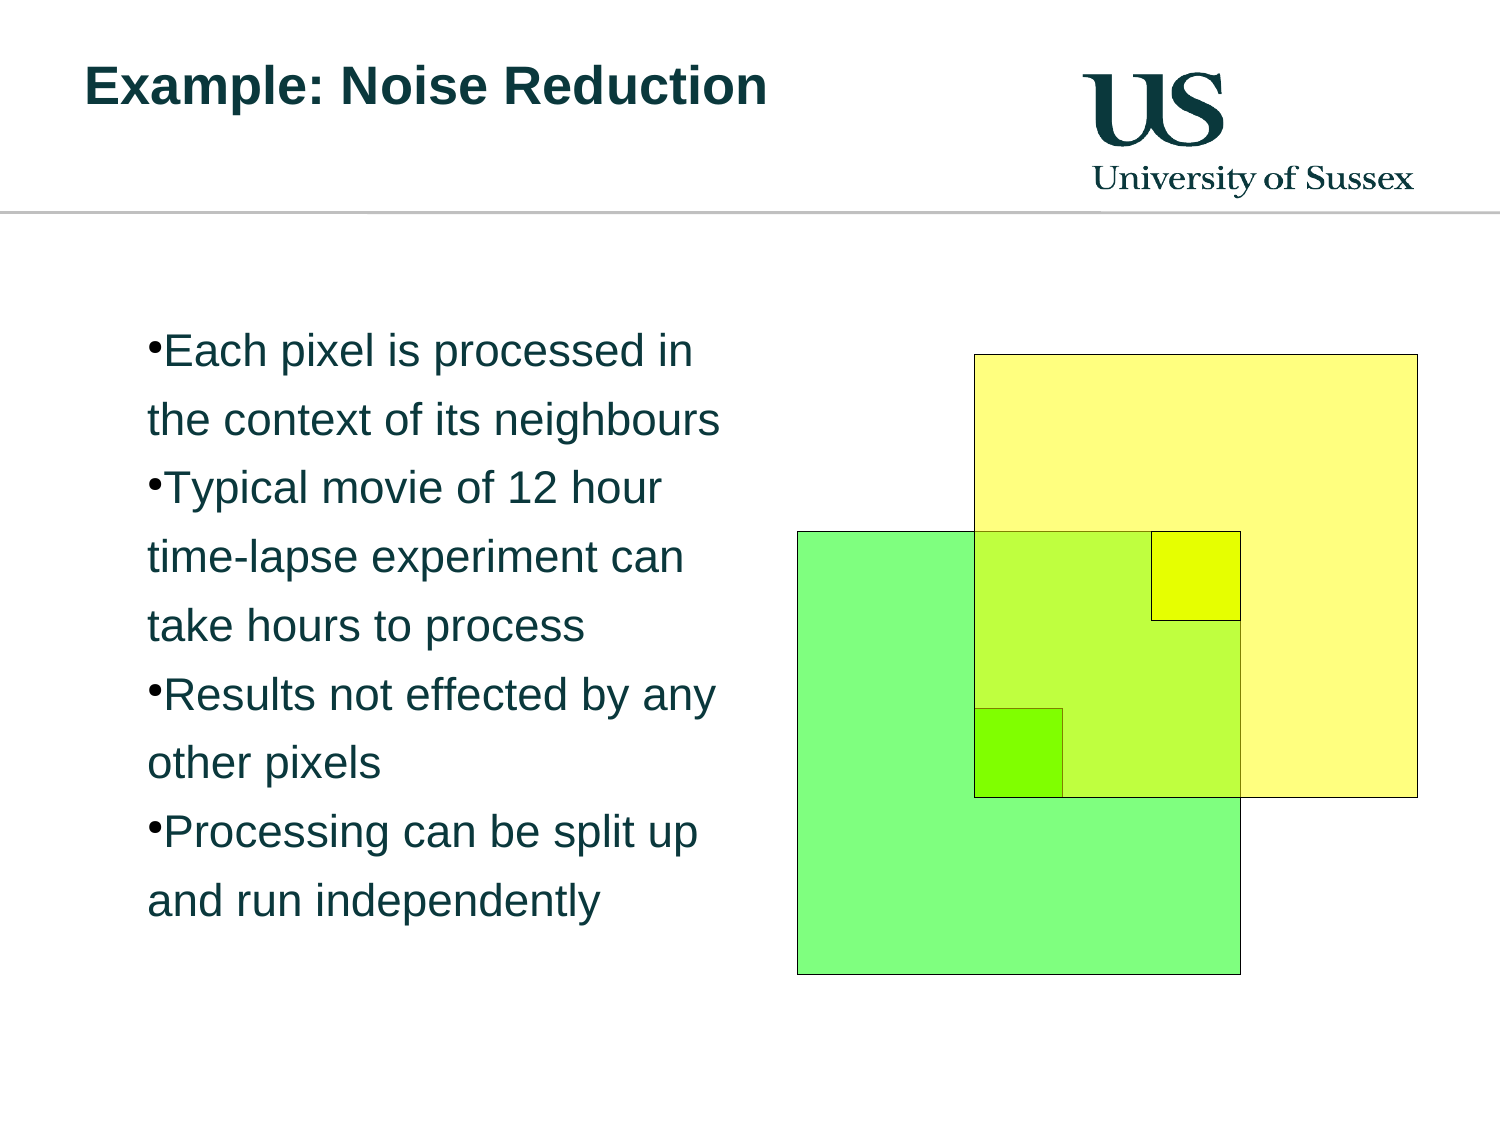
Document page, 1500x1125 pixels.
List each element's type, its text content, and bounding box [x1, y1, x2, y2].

list Each pixel is processed in the context of its neighbours Typical movie of 12 hour time-lapse experiment can take hours to process Results not effected by any other pixels Processing can be split up and run independently [90, 306, 754, 935]
picture [1025, 50, 1471, 218]
title Example: Noise Reduction [84, 49, 1063, 213]
text_box [797, 354, 1418, 975]
